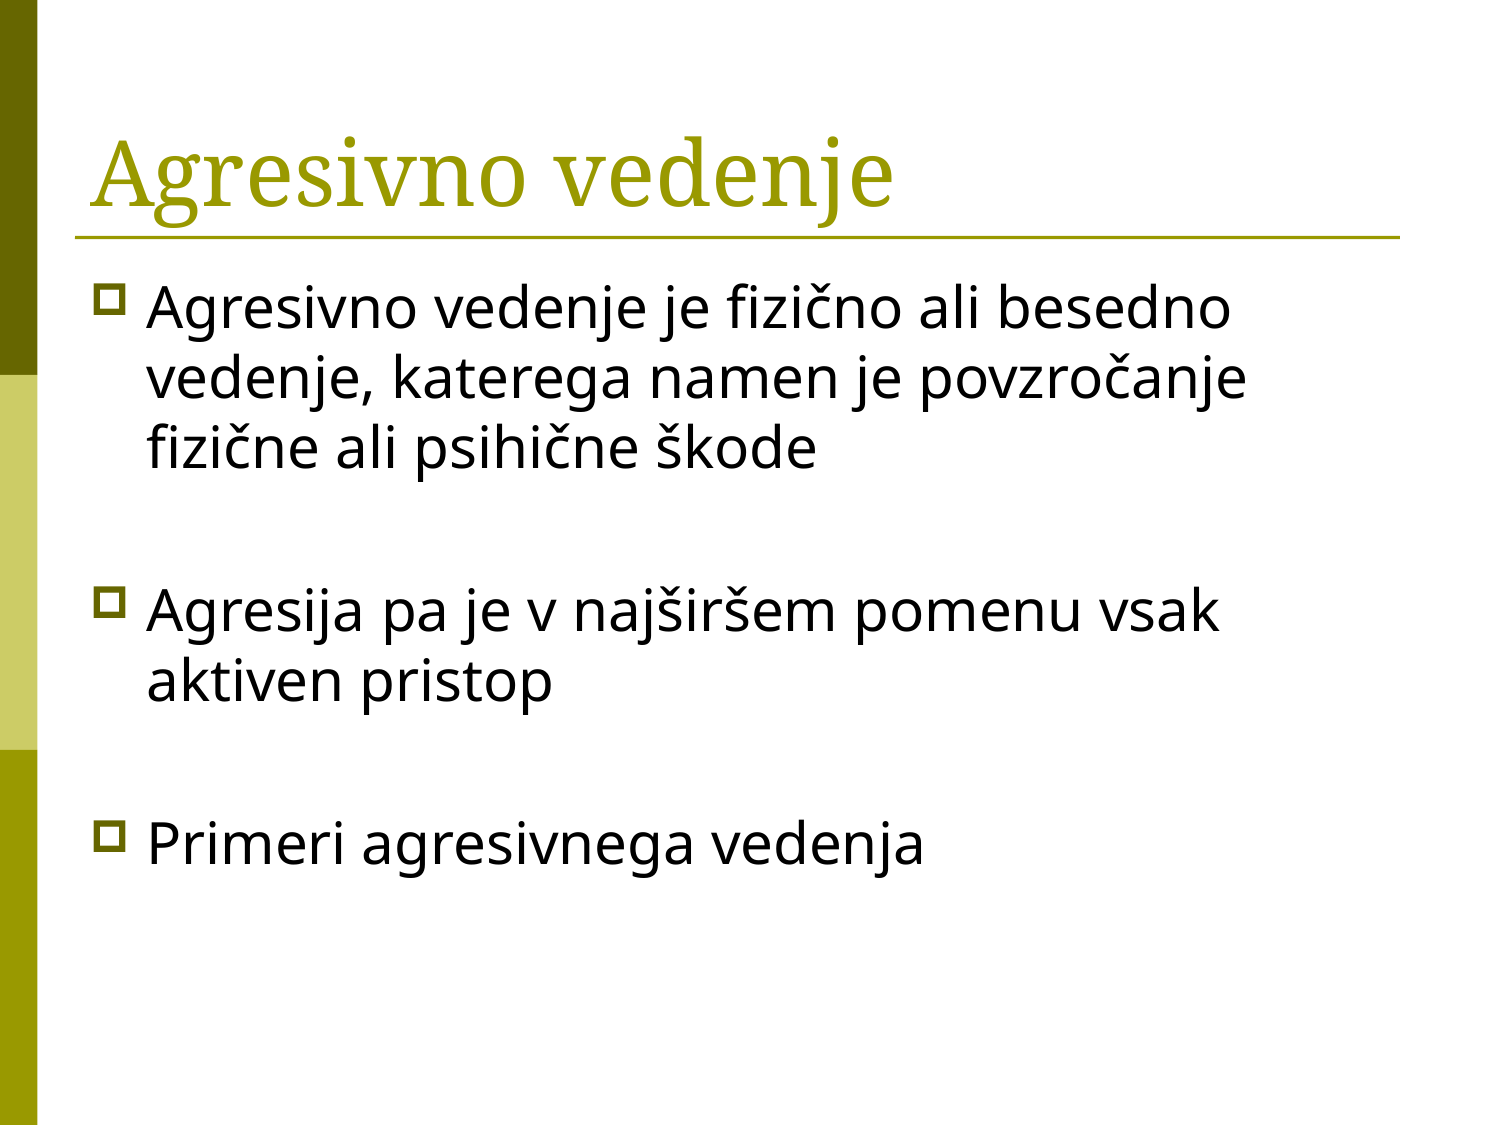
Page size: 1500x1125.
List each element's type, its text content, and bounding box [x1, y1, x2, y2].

title Agresivno vedenje [75, 45, 1425, 233]
list Agresivno vedenje je fizično ali besedno vedenje, katerega namen je povzročanje fizične ali psihične škode Agresija pa je v najširšem pomenu vsak aktiven pristop Primeri agresivnega vedenja [75, 262, 1425, 1006]
